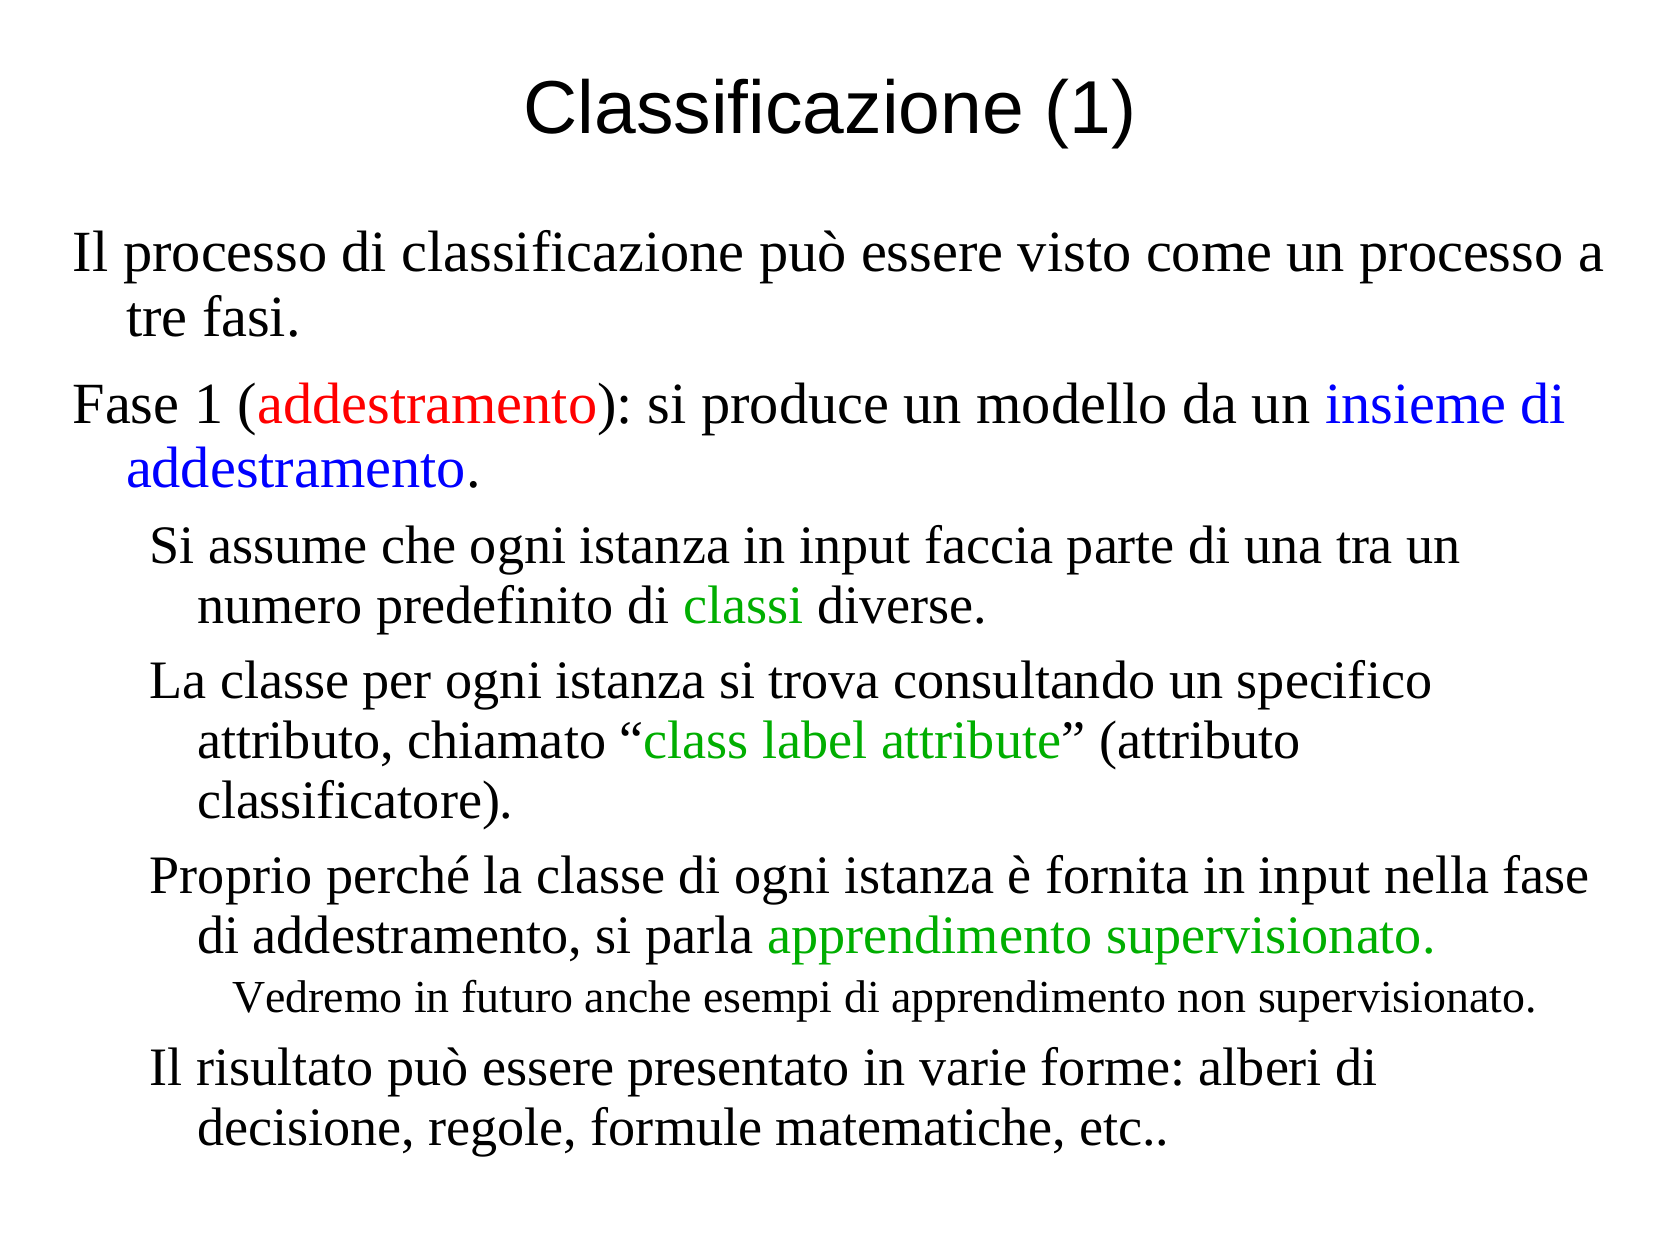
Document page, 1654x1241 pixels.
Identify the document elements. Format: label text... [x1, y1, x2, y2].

title Classificazione (1) [52, 42, 1608, 173]
list Il processo di classificazione può essere visto come un processo a tre fasi. Fase 1 (addestramento): si produce un modello da un insieme di addestramento. Si assume che ogni istanza in input faccia parte di una tra un numero predefinito di classi diverse. La classe per ogni istanza si trova consultando un specifico attributo, chiamato “class label attribute” (attributo classificatore). Proprio perché la classe di ogni istanza è fornita in input nella fase di addestramento, si parla apprendimento supervisionato. Vedremo in futuro anche esempi di apprendimento non supervisionato. Il risultato può essere presentato in varie forme: alberi di decisione, regole, formule matematiche, etc.. [55, 219, 1605, 1179]
